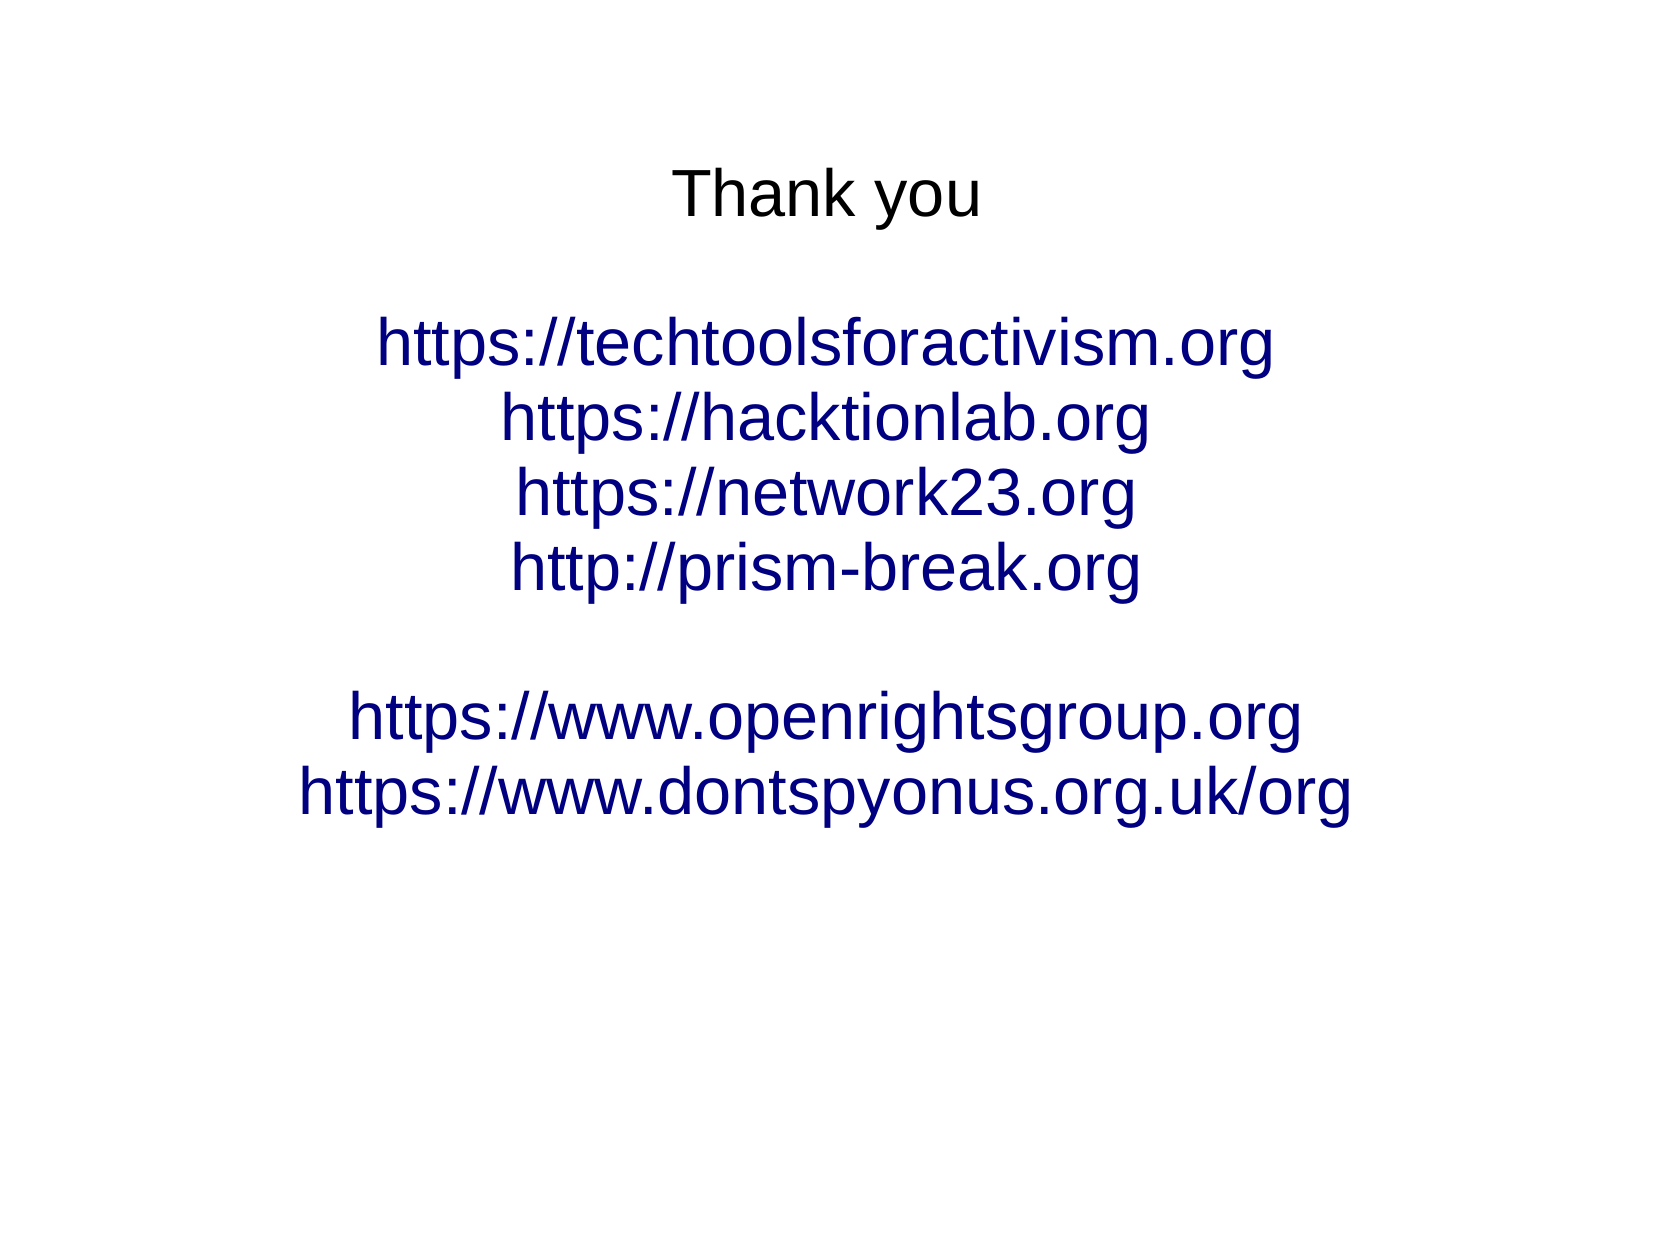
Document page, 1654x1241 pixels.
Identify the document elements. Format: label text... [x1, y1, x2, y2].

subtitle Thank you https://techtoolsforactivism.org https://hacktionlab.org https://network23.org http://prism-break.org https://www.openrightsgroup.org https://www.dontspyonus.org.uk/org [82, 49, 1571, 1010]
